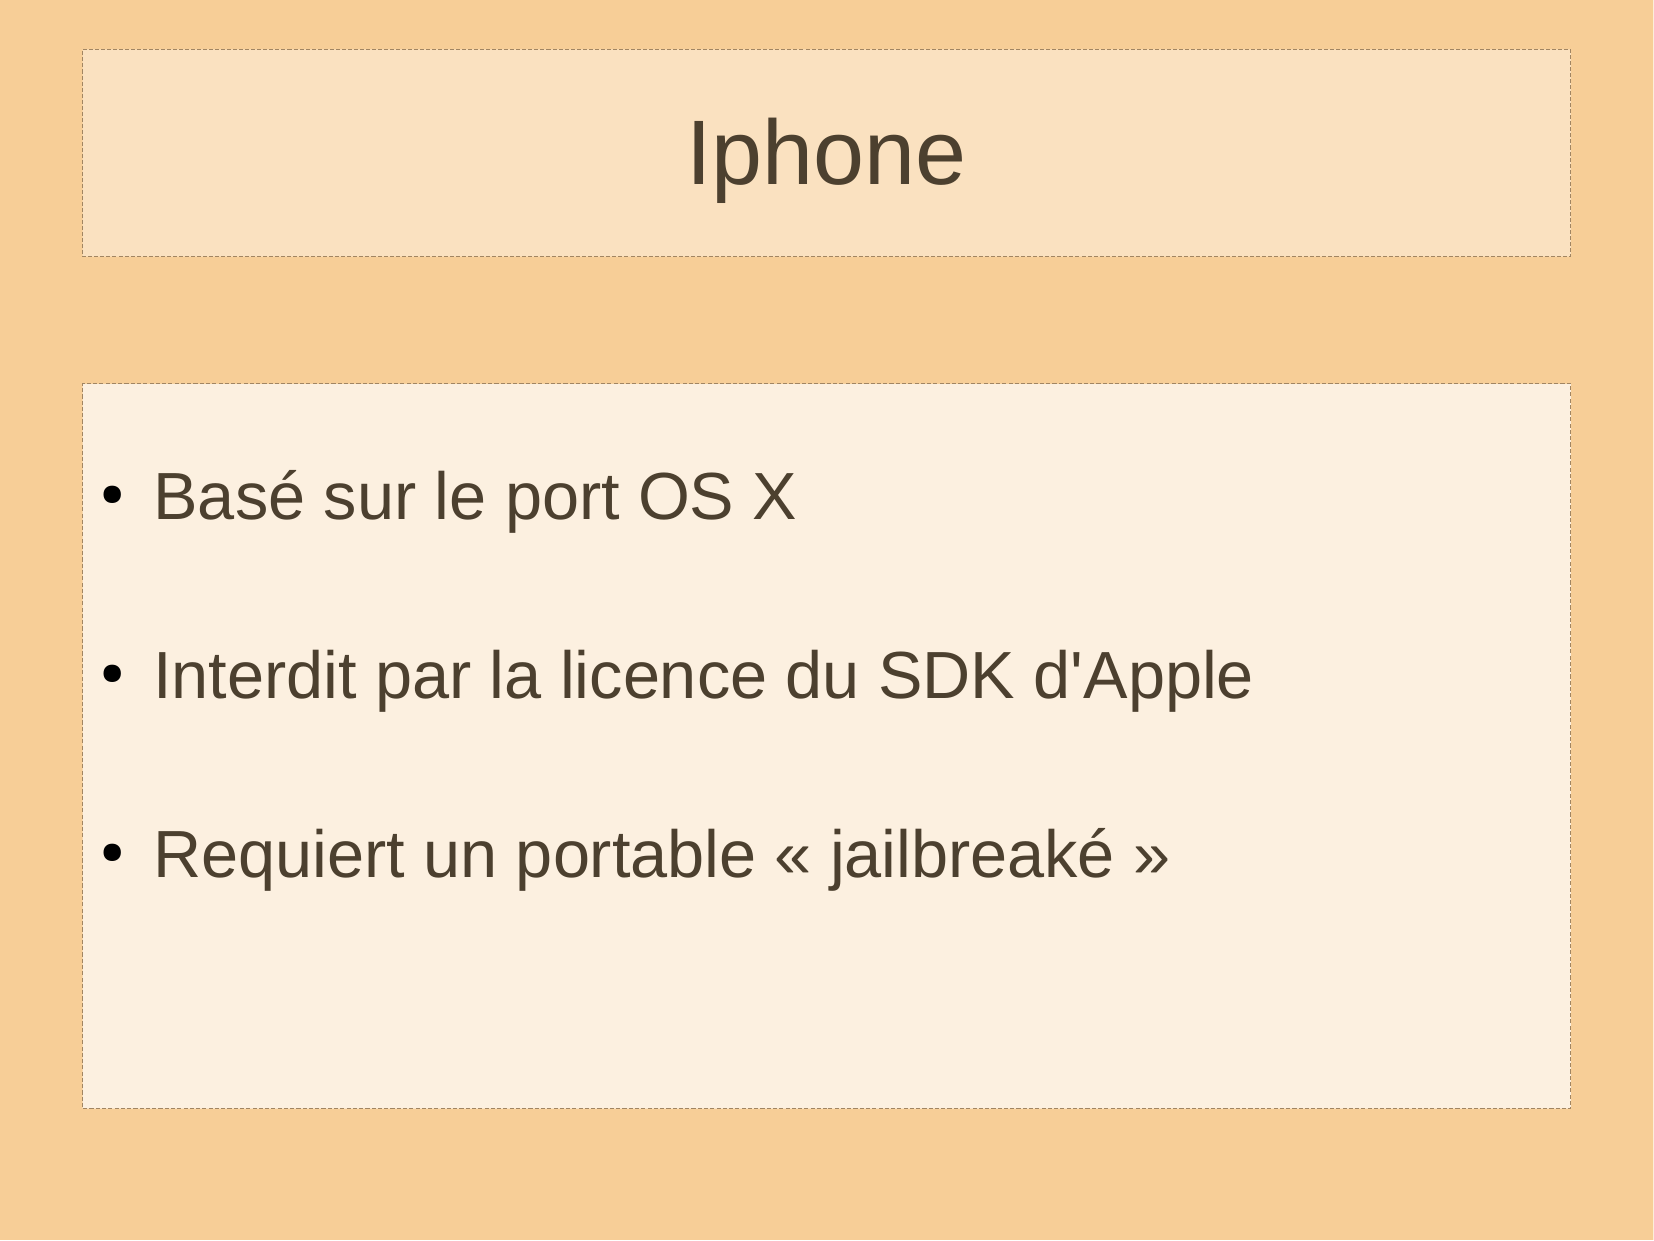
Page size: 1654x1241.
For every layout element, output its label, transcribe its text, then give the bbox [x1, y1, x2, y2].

list Basé sur le port OS X Interdit par la licence du SDK d'Apple Requiert un portable « jailbreaké » [82, 383, 1571, 1109]
title Iphone [82, 49, 1571, 257]
